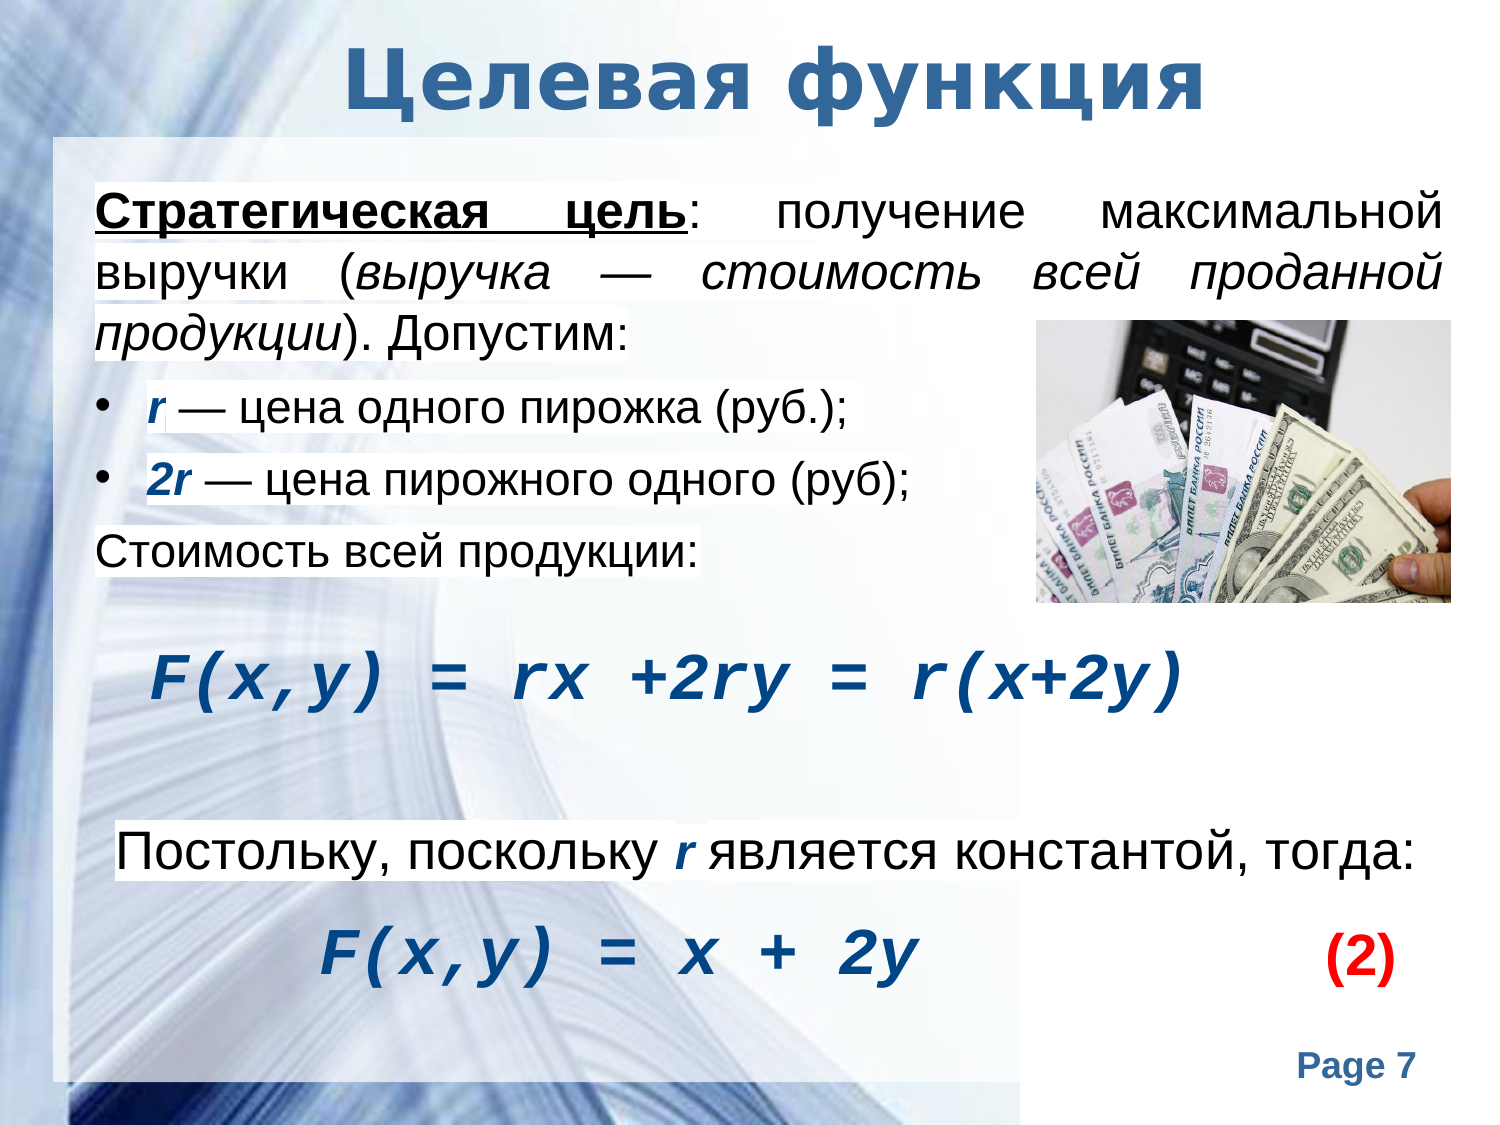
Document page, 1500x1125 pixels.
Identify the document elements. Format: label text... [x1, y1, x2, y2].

text_box F(x,y) = x + 2y [304, 900, 935, 1052]
picture [0, 0, 1500, 1125]
text_box F(x,y) = rx +2ry = r(x+2y) [135, 625, 1205, 801]
text_box (2) [1311, 909, 1413, 995]
list Постольку, поскольку r является константой, тогда: [59, 814, 1465, 993]
list Стратегическая цель: получение максимальной выручки (выручка — стоимость всей проданной продукции). Допустим: r — цена одного пирожка (руб.); 2r — цена пирожного одного (руб); Стоимость всей продукции: [94, 177, 1445, 579]
text_box Целевая функция [327, 19, 1224, 134]
